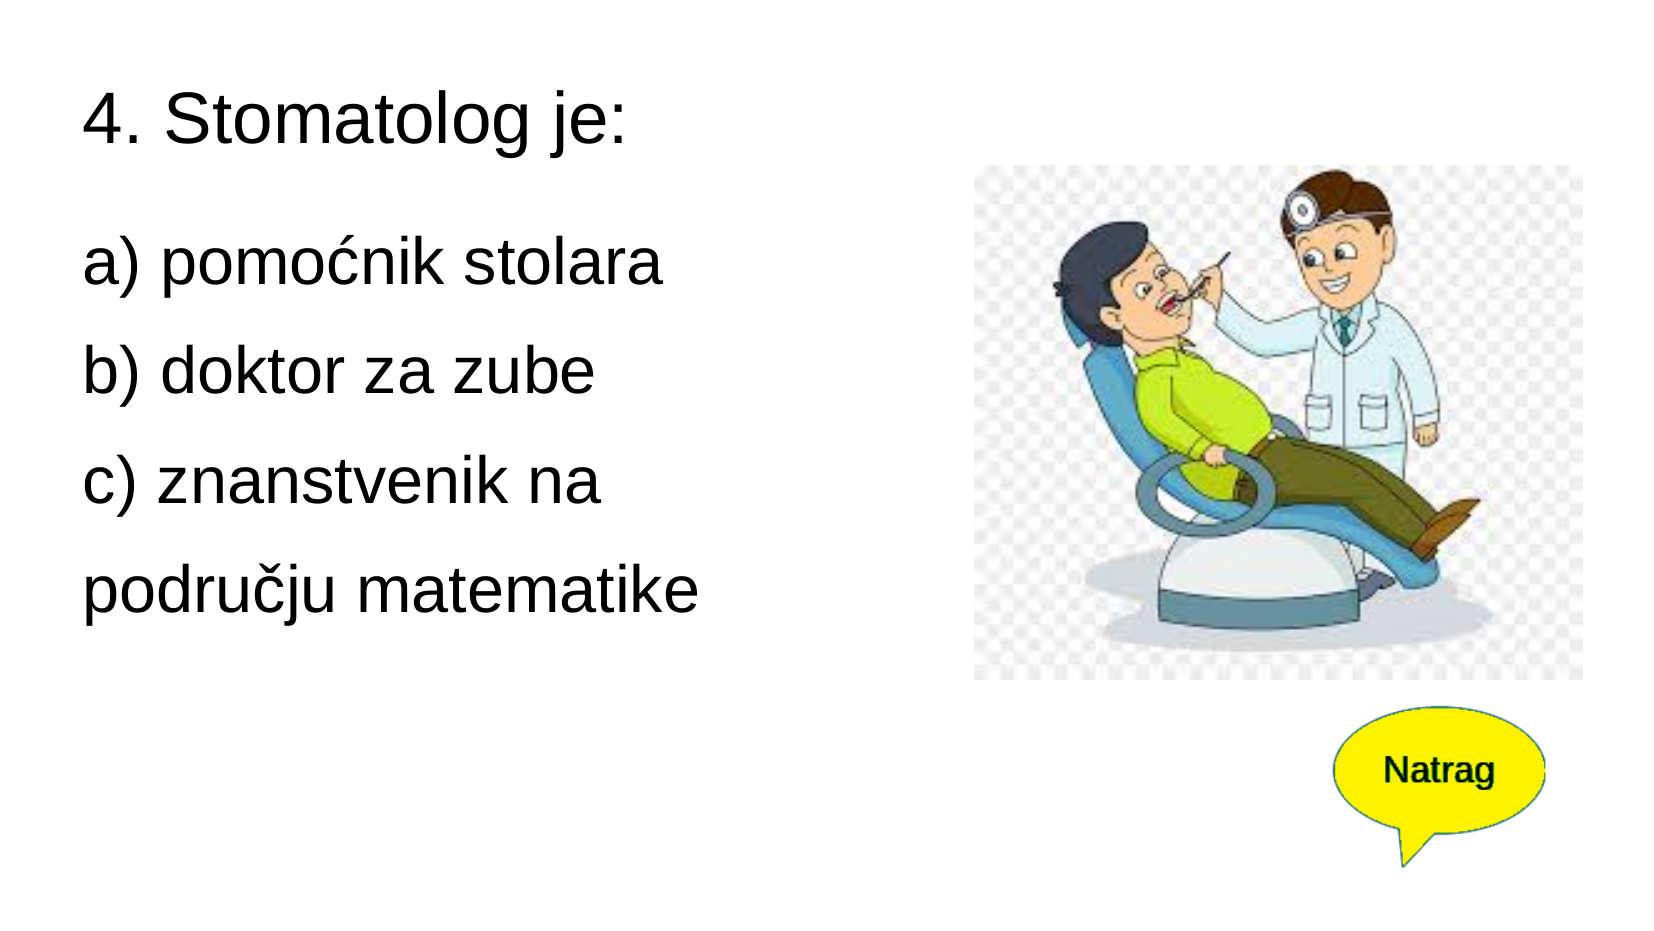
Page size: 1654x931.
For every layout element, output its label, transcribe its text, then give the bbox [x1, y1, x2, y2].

title 4. Stomatolog je: [82, 37, 1571, 193]
list a) pomoćnik stolara b) doktor za zube c) znanstvenik na području matematike [82, 217, 1571, 758]
picture [974, 165, 1583, 680]
picture [1299, 691, 1558, 875]
